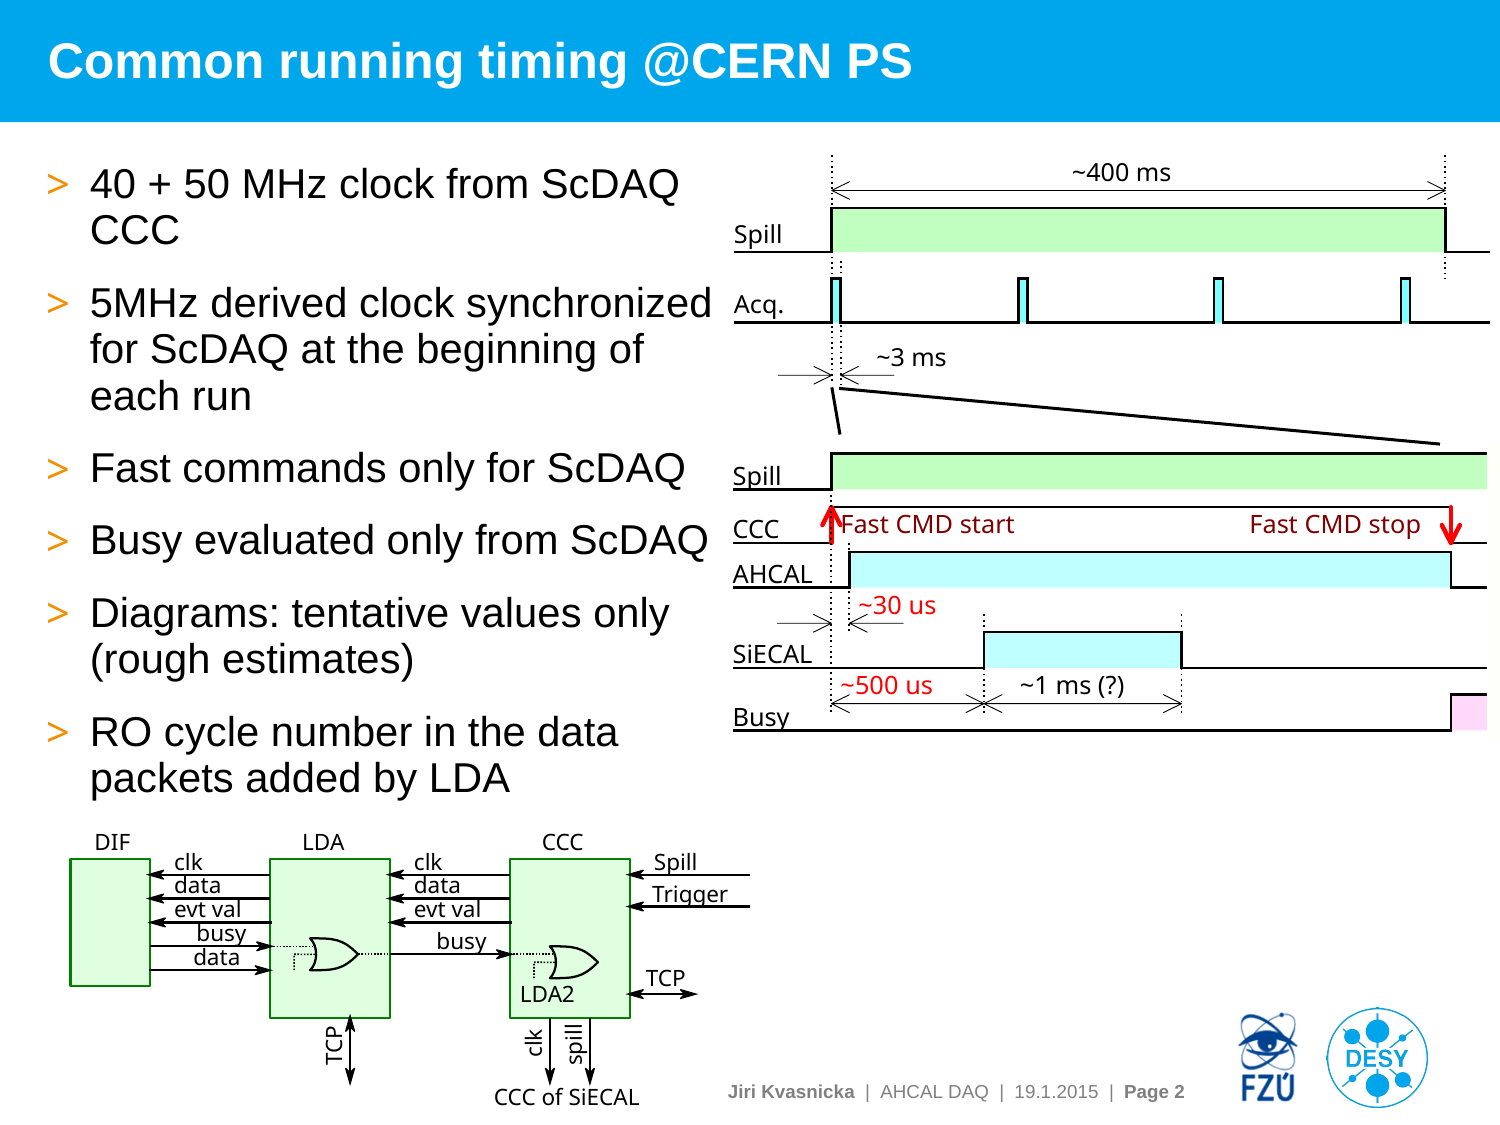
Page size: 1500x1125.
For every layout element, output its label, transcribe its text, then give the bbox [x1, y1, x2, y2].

picture [1326, 1007, 1428, 1108]
picture [1215, 1004, 1321, 1110]
picture [722, 434, 1500, 750]
title Common running timing @CERN PS [47, 16, 1446, 107]
picture [723, 145, 1500, 395]
list 40 + 50 MHz clock from ScDAQ CCC 5MHz derived clock synchronized for ScDAQ at the beginning of each run Fast commands only for ScDAQ Busy evaluated only from ScDAQ Diagrams: tentative values only (rough estimates) RO cycle number in the data packets added by LDA [46, 160, 721, 951]
picture [60, 825, 761, 1115]
